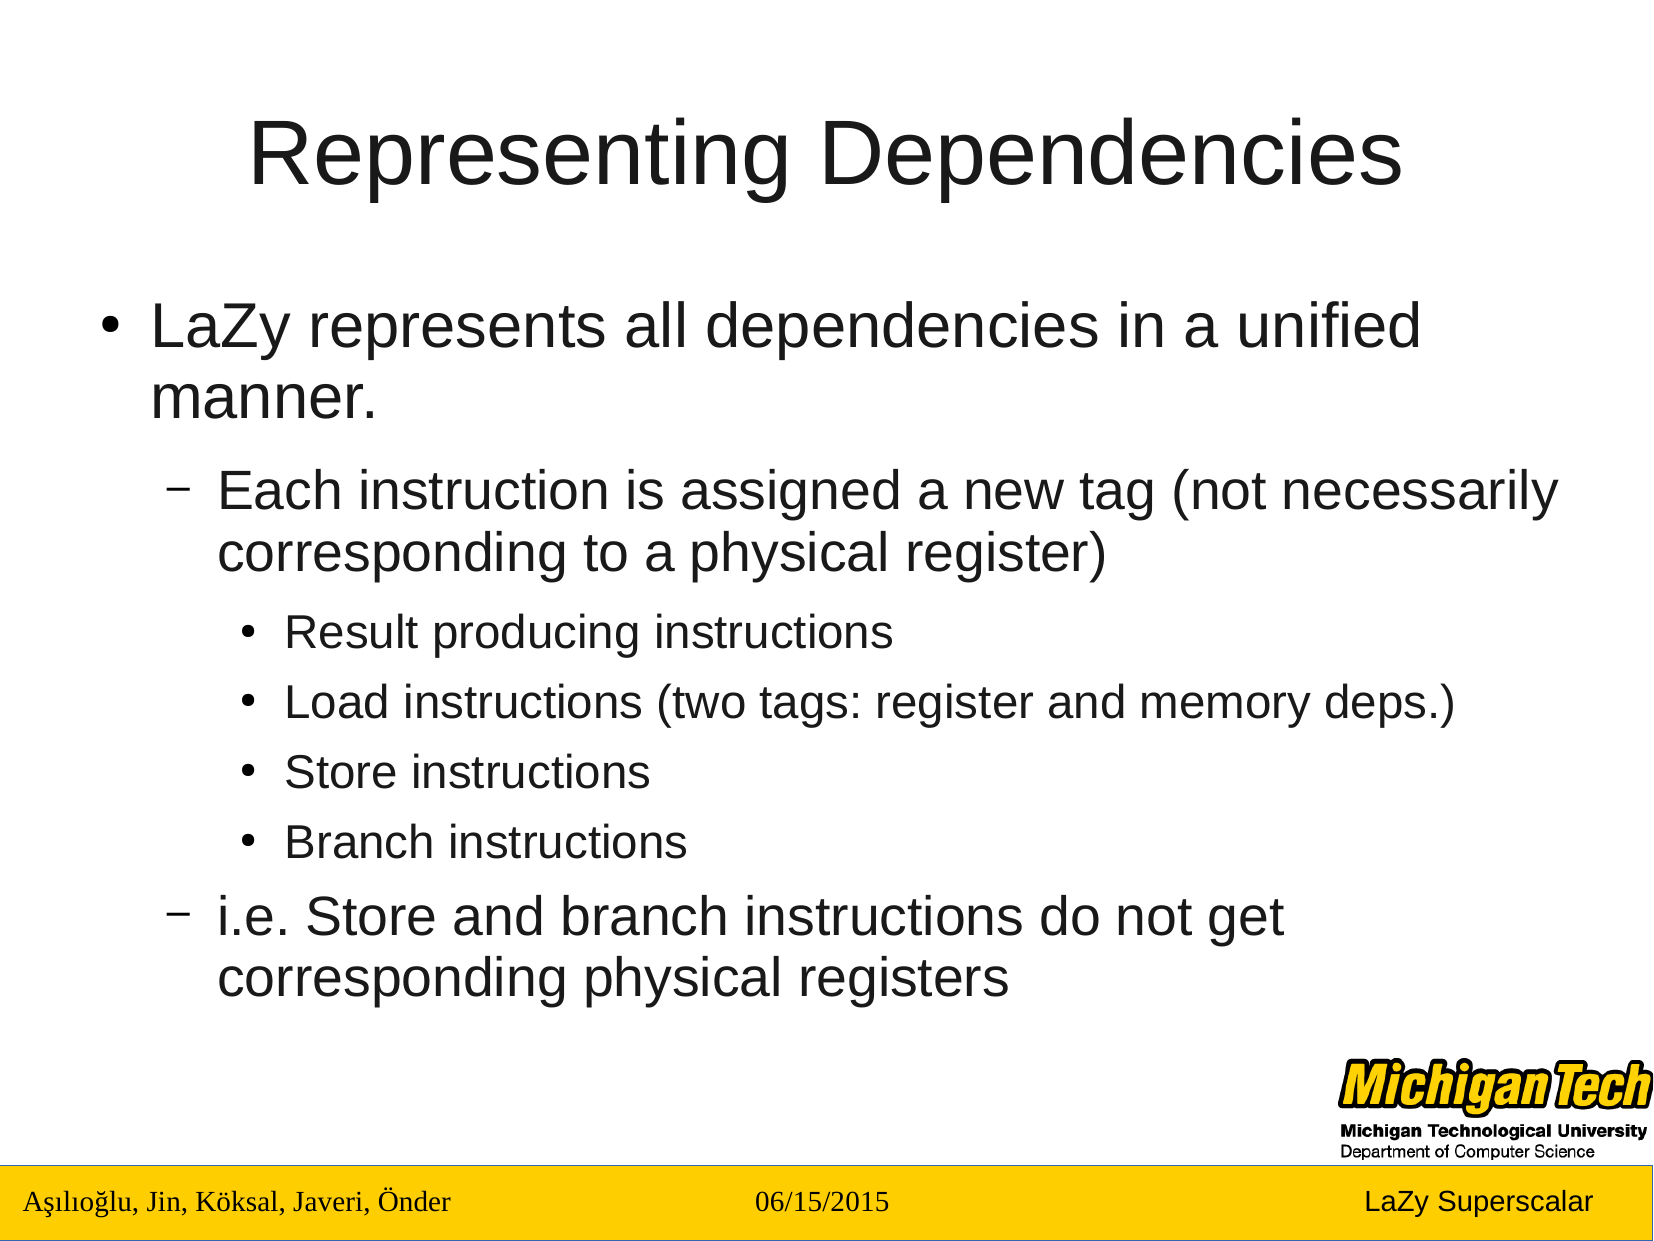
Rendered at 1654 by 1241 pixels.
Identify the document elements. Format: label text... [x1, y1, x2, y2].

title Representing Dependencies [82, 49, 1571, 257]
list LaZy represents all dependencies in a unified manner. Each instruction is assigned a new tag (not necessarily corresponding to a physical register) Result producing instructions Load instructions (two tags: register and memory deps.) Store instructions Branch instructions i.e. Store and branch instructions do not get corresponding physical registers [82, 290, 1571, 1010]
picture [1338, 1058, 1654, 1160]
